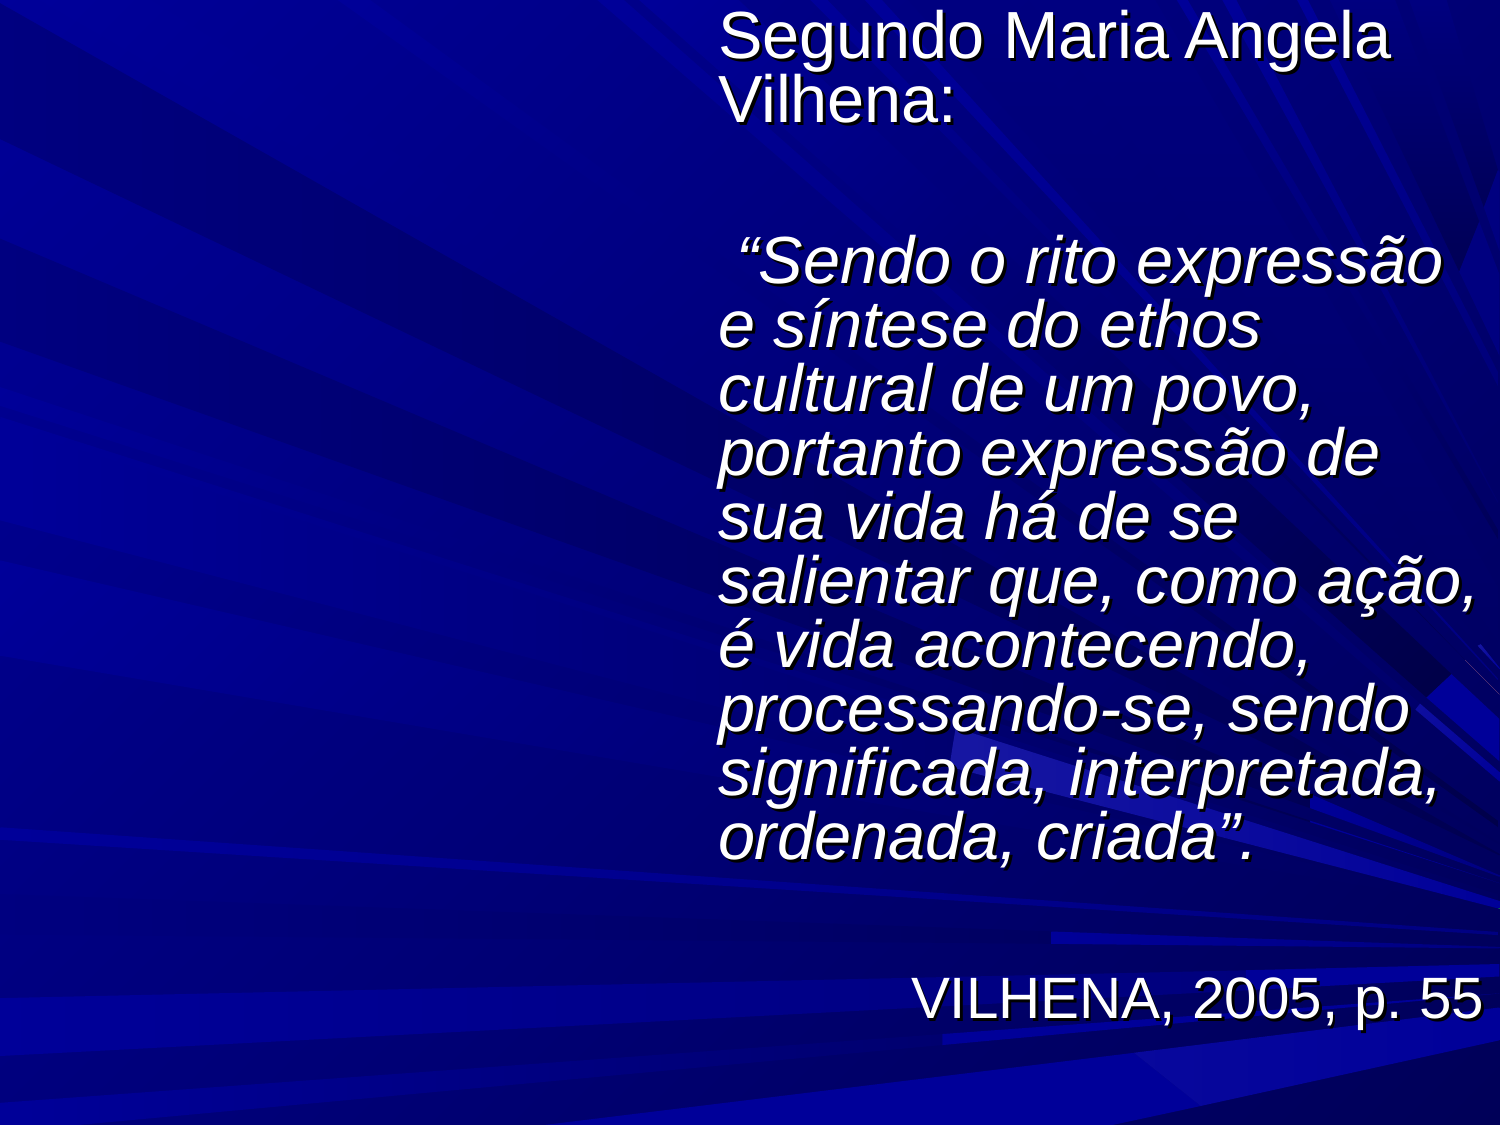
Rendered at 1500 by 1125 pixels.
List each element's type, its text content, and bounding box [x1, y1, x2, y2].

text_box Segundo Maria Angela Vilhena: “Sendo o rito expressão e síntese do ethos cultural de um povo, portanto expressão de sua vida há de se salientar que, como ação, é vida acontecendo, processando-se, sendo significada, interpretada, ordenada, criada”. VILHENA, 2005, p. 55 [703, 0, 1500, 1125]
